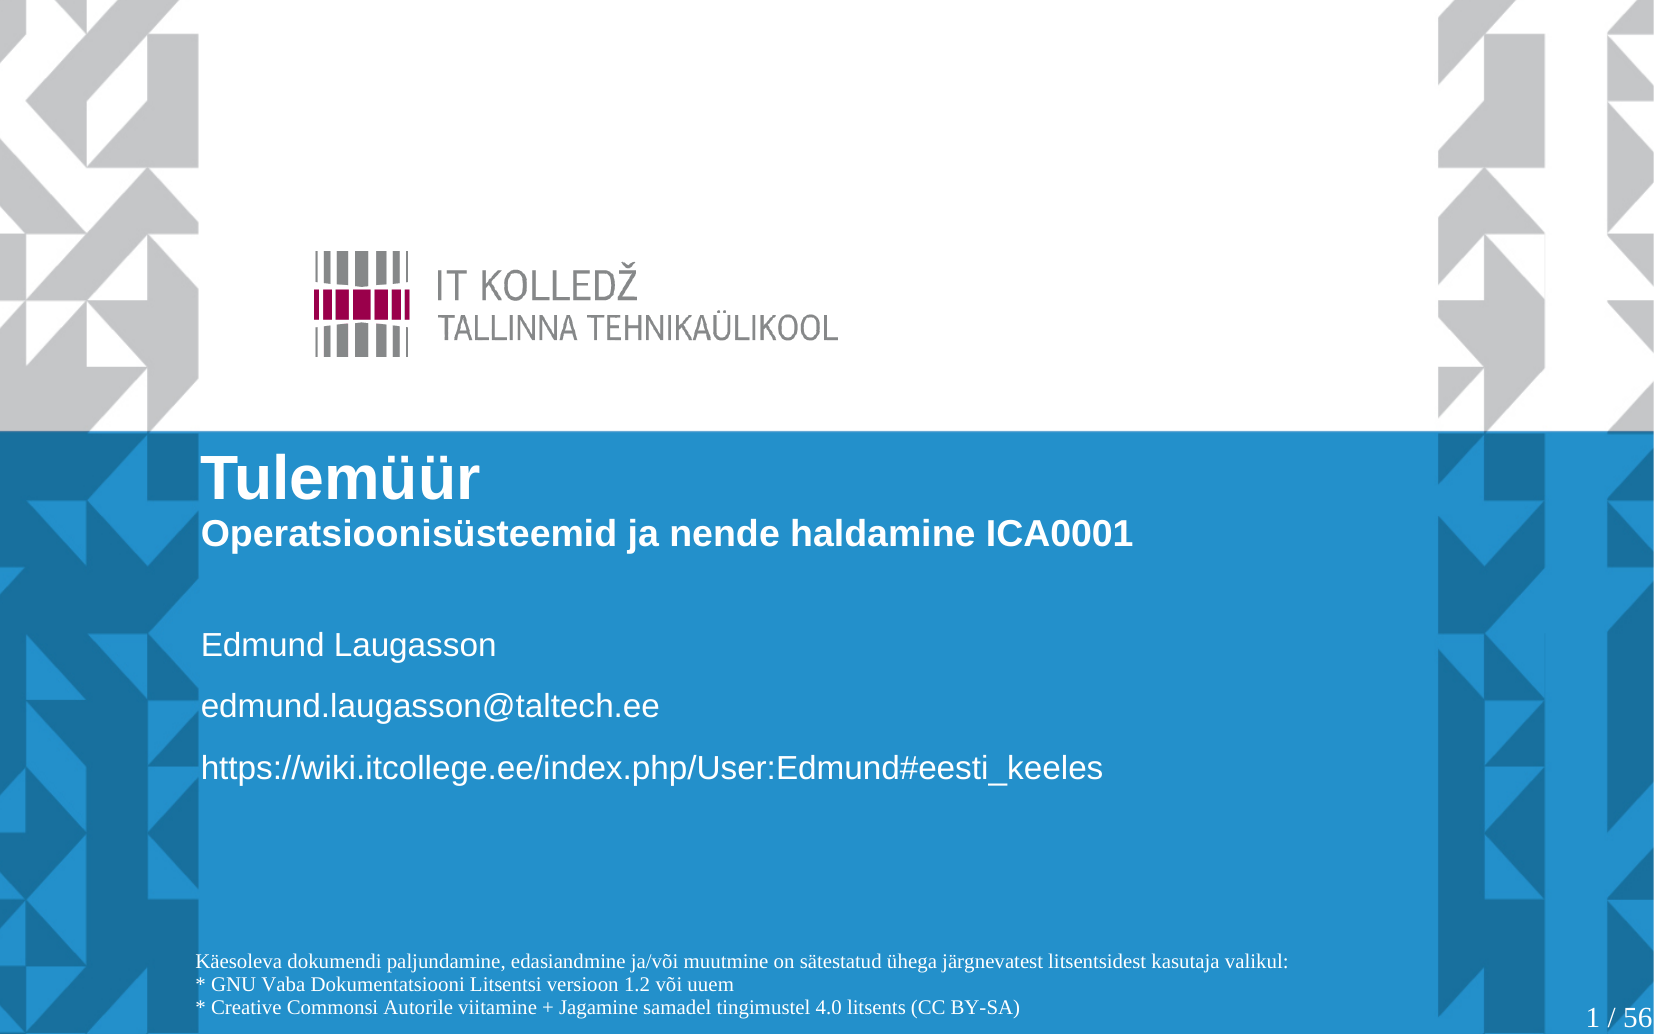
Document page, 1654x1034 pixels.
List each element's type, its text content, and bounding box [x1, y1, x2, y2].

list Edmund Laugasson edmund.laugasson@taltech.ee https://wiki.itcollege.ee/index.php/User:Edmund#eesti_keeles [200, 625, 1441, 934]
title Tulemüür Operatsioonisüsteemid ja nende haldamine ICA0001 [200, 442, 1430, 603]
picture [0, 0, 1654, 1034]
